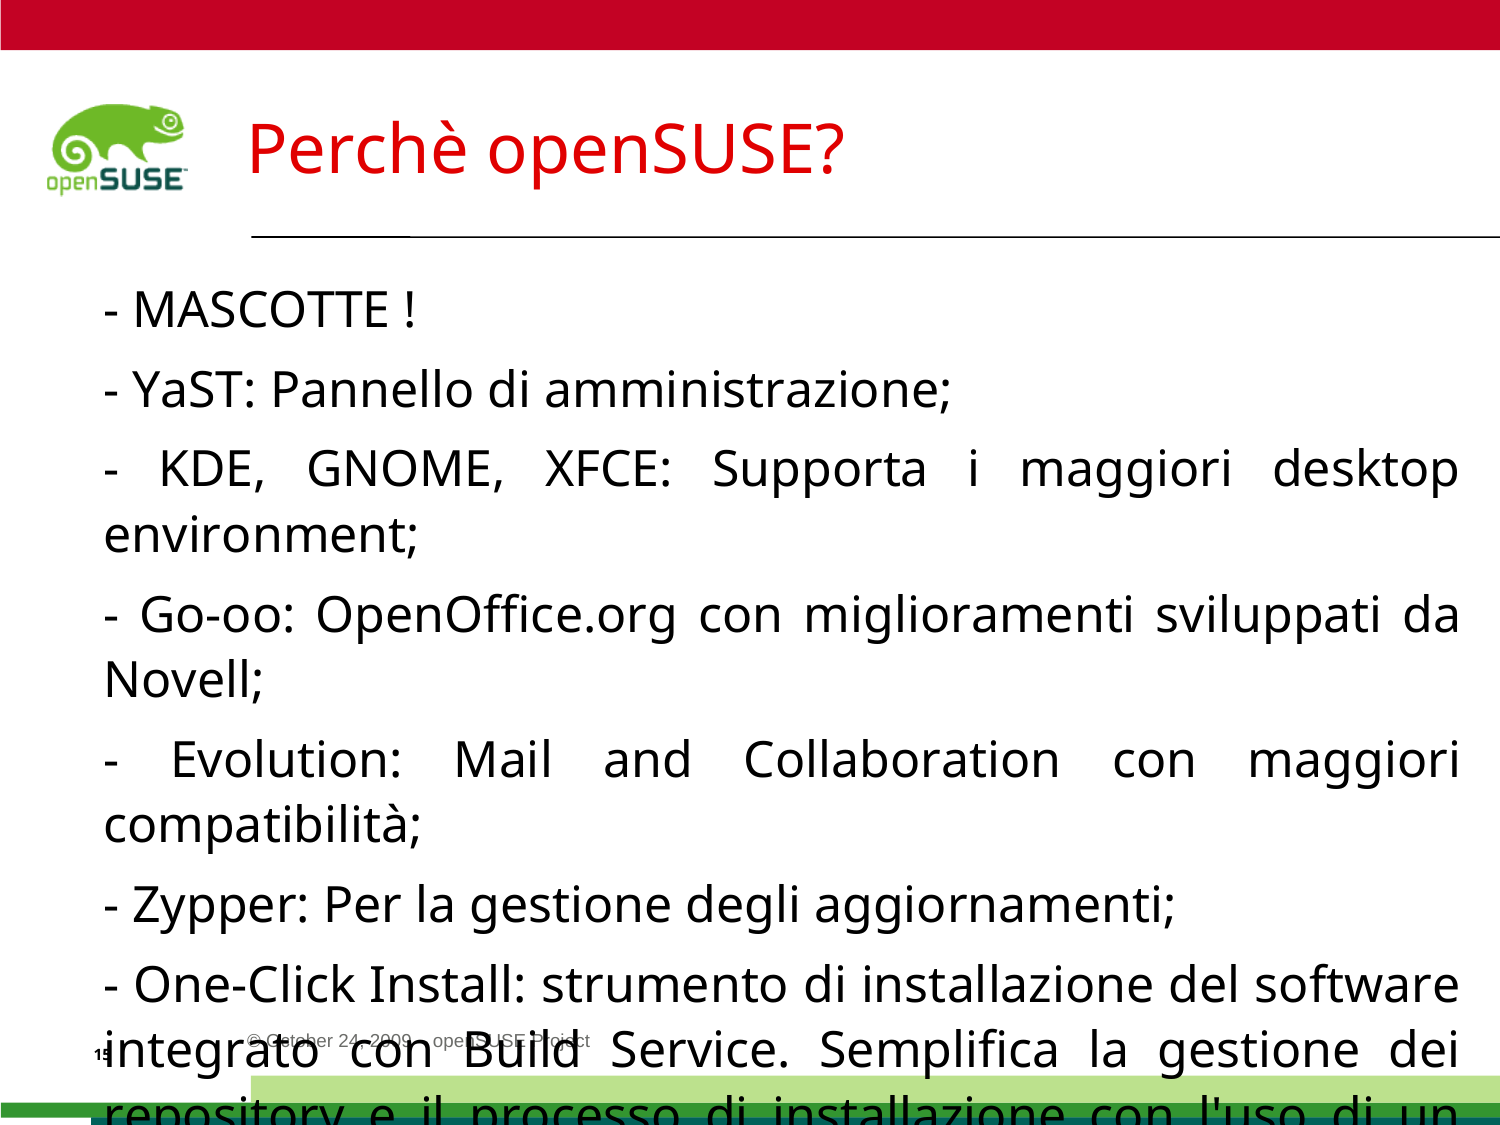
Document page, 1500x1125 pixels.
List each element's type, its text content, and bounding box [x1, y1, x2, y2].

picture [47, 104, 188, 197]
list - MASCOTTE ! - YaST: Pannello di amministrazione; - KDE, GNOME, XFCE: Supporta i maggiori desktop environment; - Go-oo: OpenOffice.org con miglioramenti sviluppati da Novell; - Evolution: Mail and Collaboration con maggiori compatibilità; - Zypper: Per la gestione degli aggiornamenti; - One-Click Install: strumento di installazione del software integrato con Build Service. Semplifica la gestione dei repository e il processo di installazione con l'uso di un semplice file XML di configurazione; [88, 267, 1477, 1041]
title Perchè openSUSE? [246, 60, 1409, 239]
